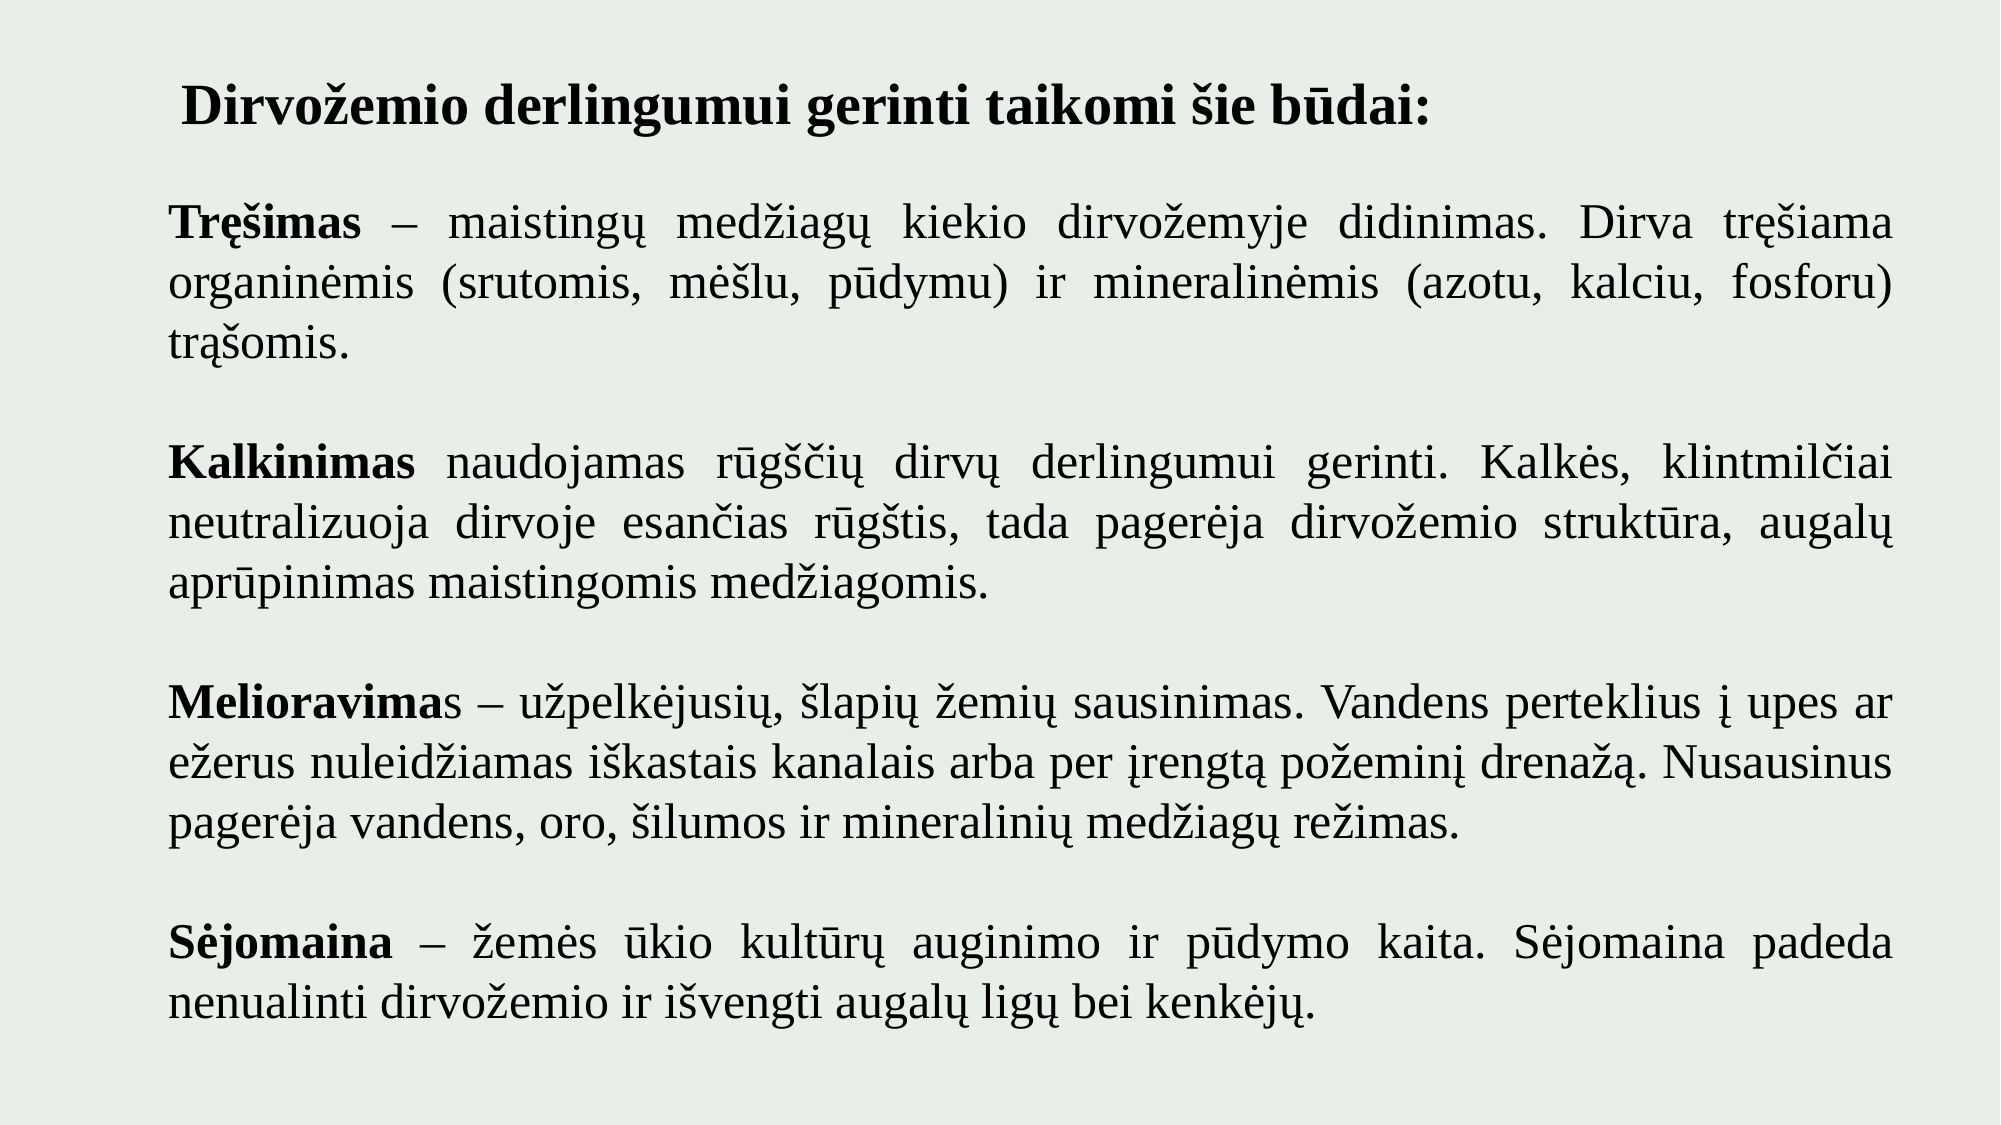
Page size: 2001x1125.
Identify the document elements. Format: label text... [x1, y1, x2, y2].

text_box Tręšimas – maistingų medžiagų kiekio dirvožemyje didinimas. Dirva tręšiama organinėmis (srutomis, mėšlu, pūdymu) ir mineralinėmis (azotu, kalciu, fosforu) trąšomis. Kalkinimas naudojamas rūgščių dirvų derlingumui gerinti. Kalkės, klintmilčiai neutralizuoja dirvoje esančias rūgštis, tada pagerėja dirvožemio struktūra, augalų aprūpinimas maistingomis medžiagomis. Melioravimas – užpelkėjusių, šlapių žemių sausinimas. Vandens perteklius į upes ar ežerus nuleidžiamas iškastais kanalais arba per įrengtą požeminį drenažą. Nusausinus pagerėja vandens, oro, šilumos ir mineralinių medžiagų režimas. Sėjomaina – žemės ūkio kultūrų auginimo ir pūdymo kaita. Sėjomaina padeda nenualinti dirvožemio ir išvengti augalų ligų bei kenkėjų. [153, 181, 1934, 1045]
text_box Dirvožemio derlingumui gerinti taikomi šie būdai: [166, 58, 1948, 145]
